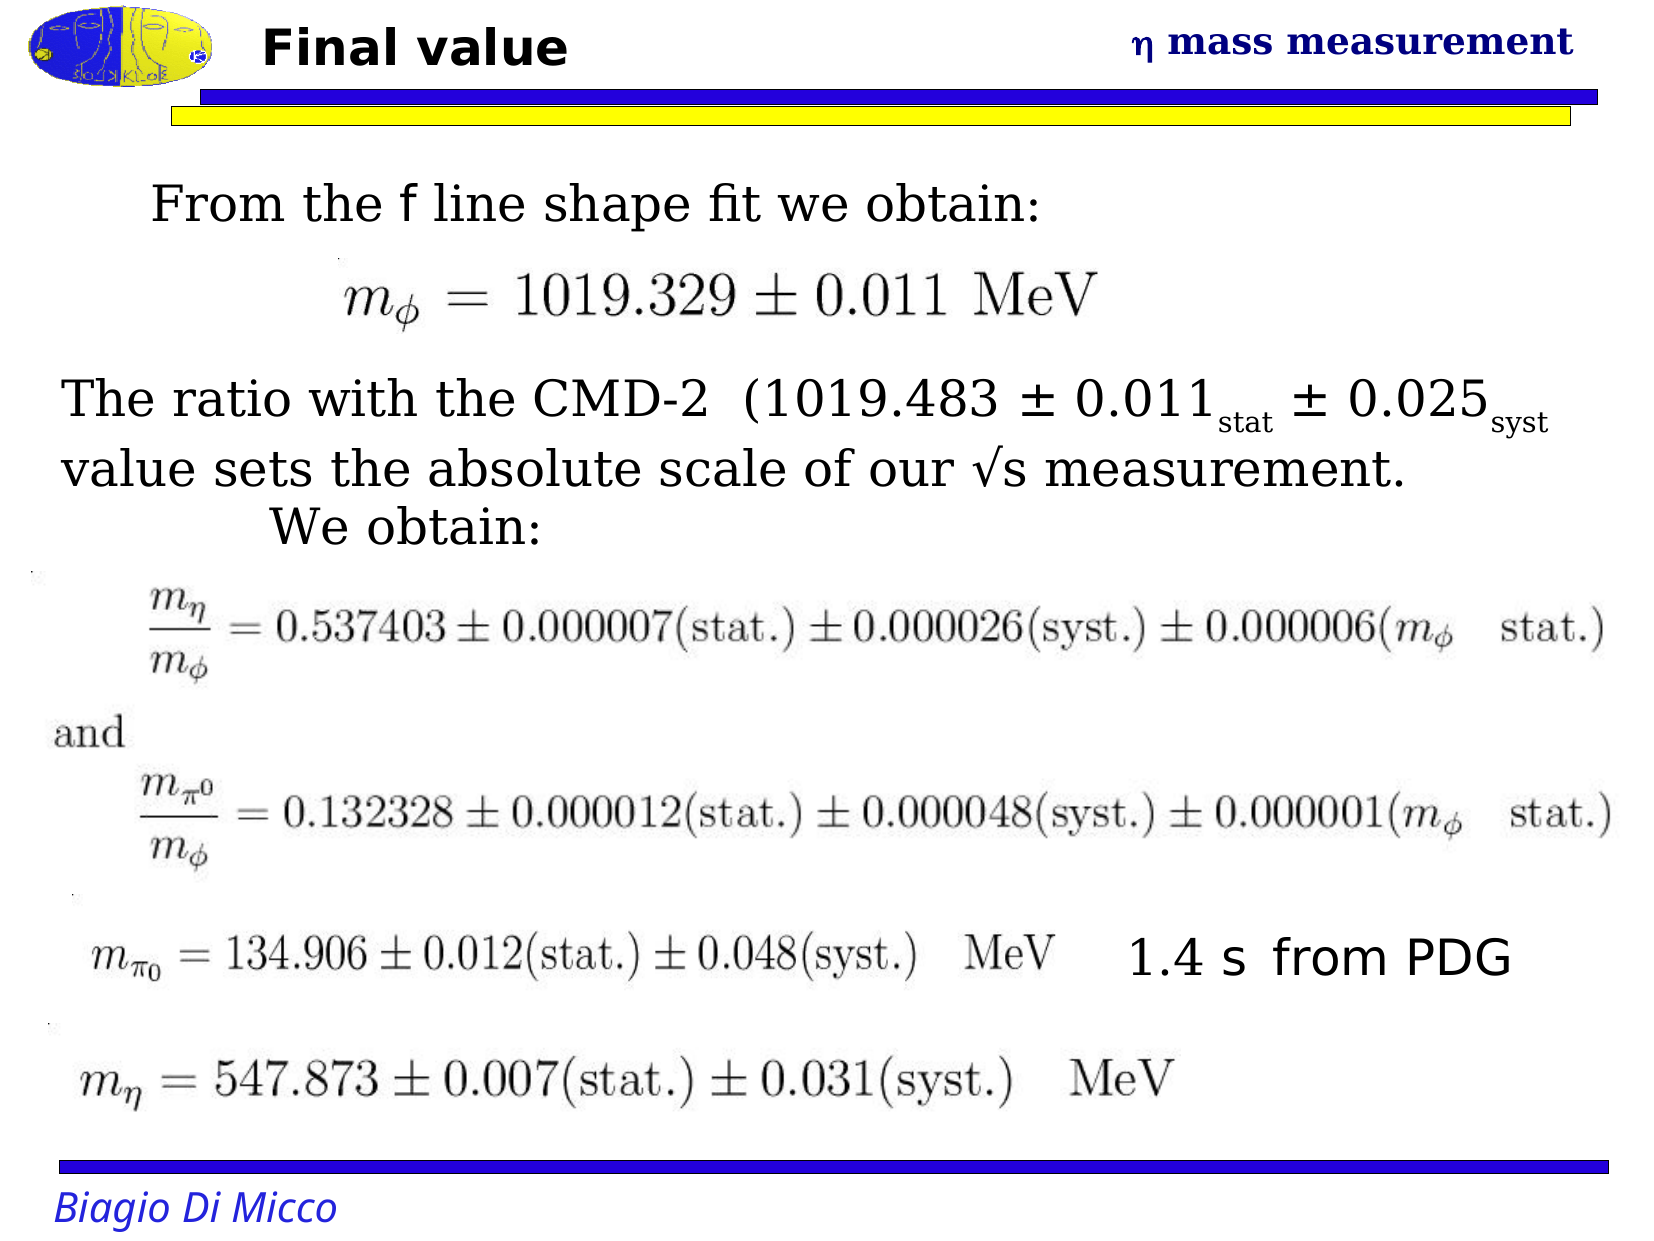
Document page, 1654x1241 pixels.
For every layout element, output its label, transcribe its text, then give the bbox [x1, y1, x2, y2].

text_box Final value [261, 18, 1116, 78]
picture [31, 571, 1625, 1013]
picture [338, 258, 1100, 334]
picture [20, 2, 220, 89]
text_box From the f line shape fit we obtain: [150, 175, 1357, 237]
text_box The ratio with the CMD-2 (1019.483 ± 0.011stat ± 0.025syst value sets the absolute scale of our √s measurement. We obtain: [61, 369, 1611, 557]
text_box 1.4 s from PDG [1126, 929, 1582, 992]
picture [48, 1023, 1181, 1137]
